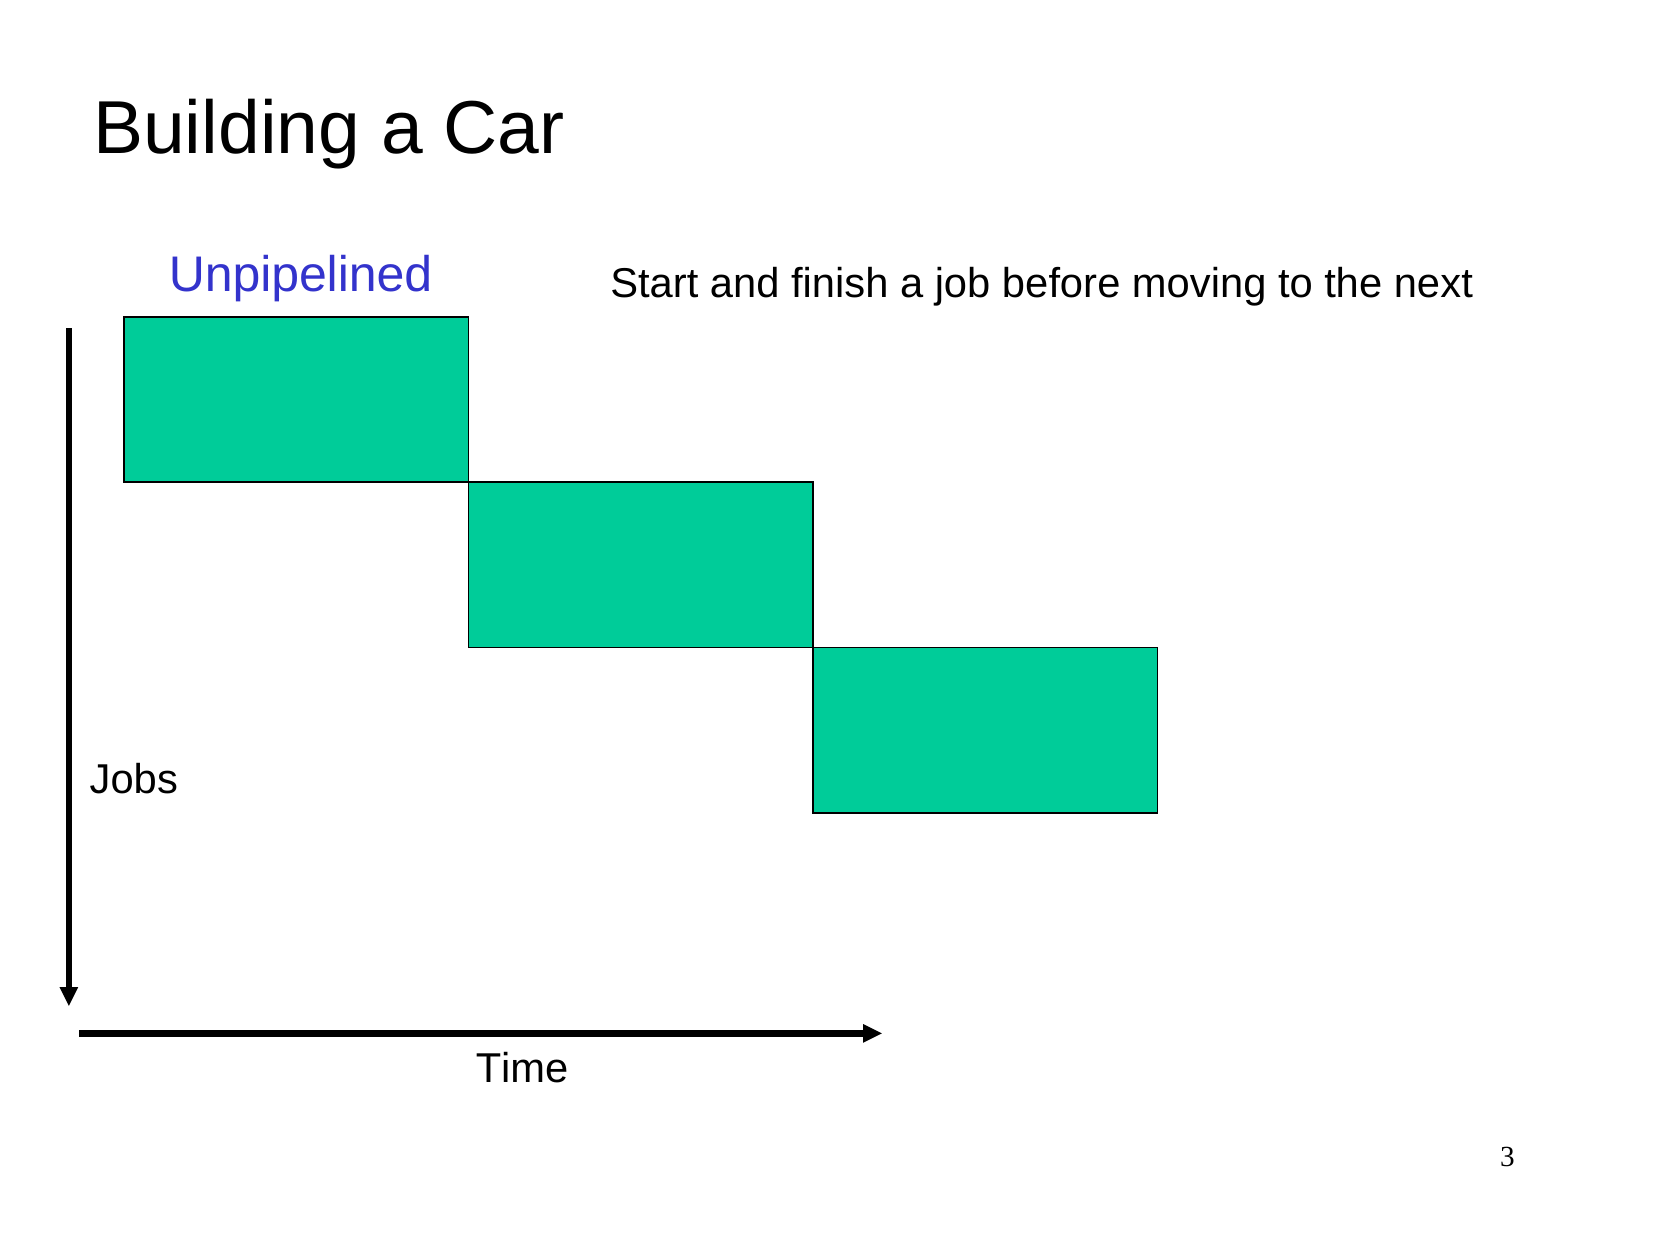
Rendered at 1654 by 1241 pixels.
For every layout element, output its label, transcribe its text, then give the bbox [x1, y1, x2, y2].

text_box [123, 316, 469, 483]
text_box Building a Car [78, 71, 580, 177]
text_box Unpipelined [153, 234, 447, 310]
text_box Jobs [74, 744, 194, 810]
text_box Time [461, 1037, 584, 1099]
text_box Start and finish a job before moving to the next [595, 248, 1489, 314]
text_box <number> [1184, 1129, 1530, 1213]
